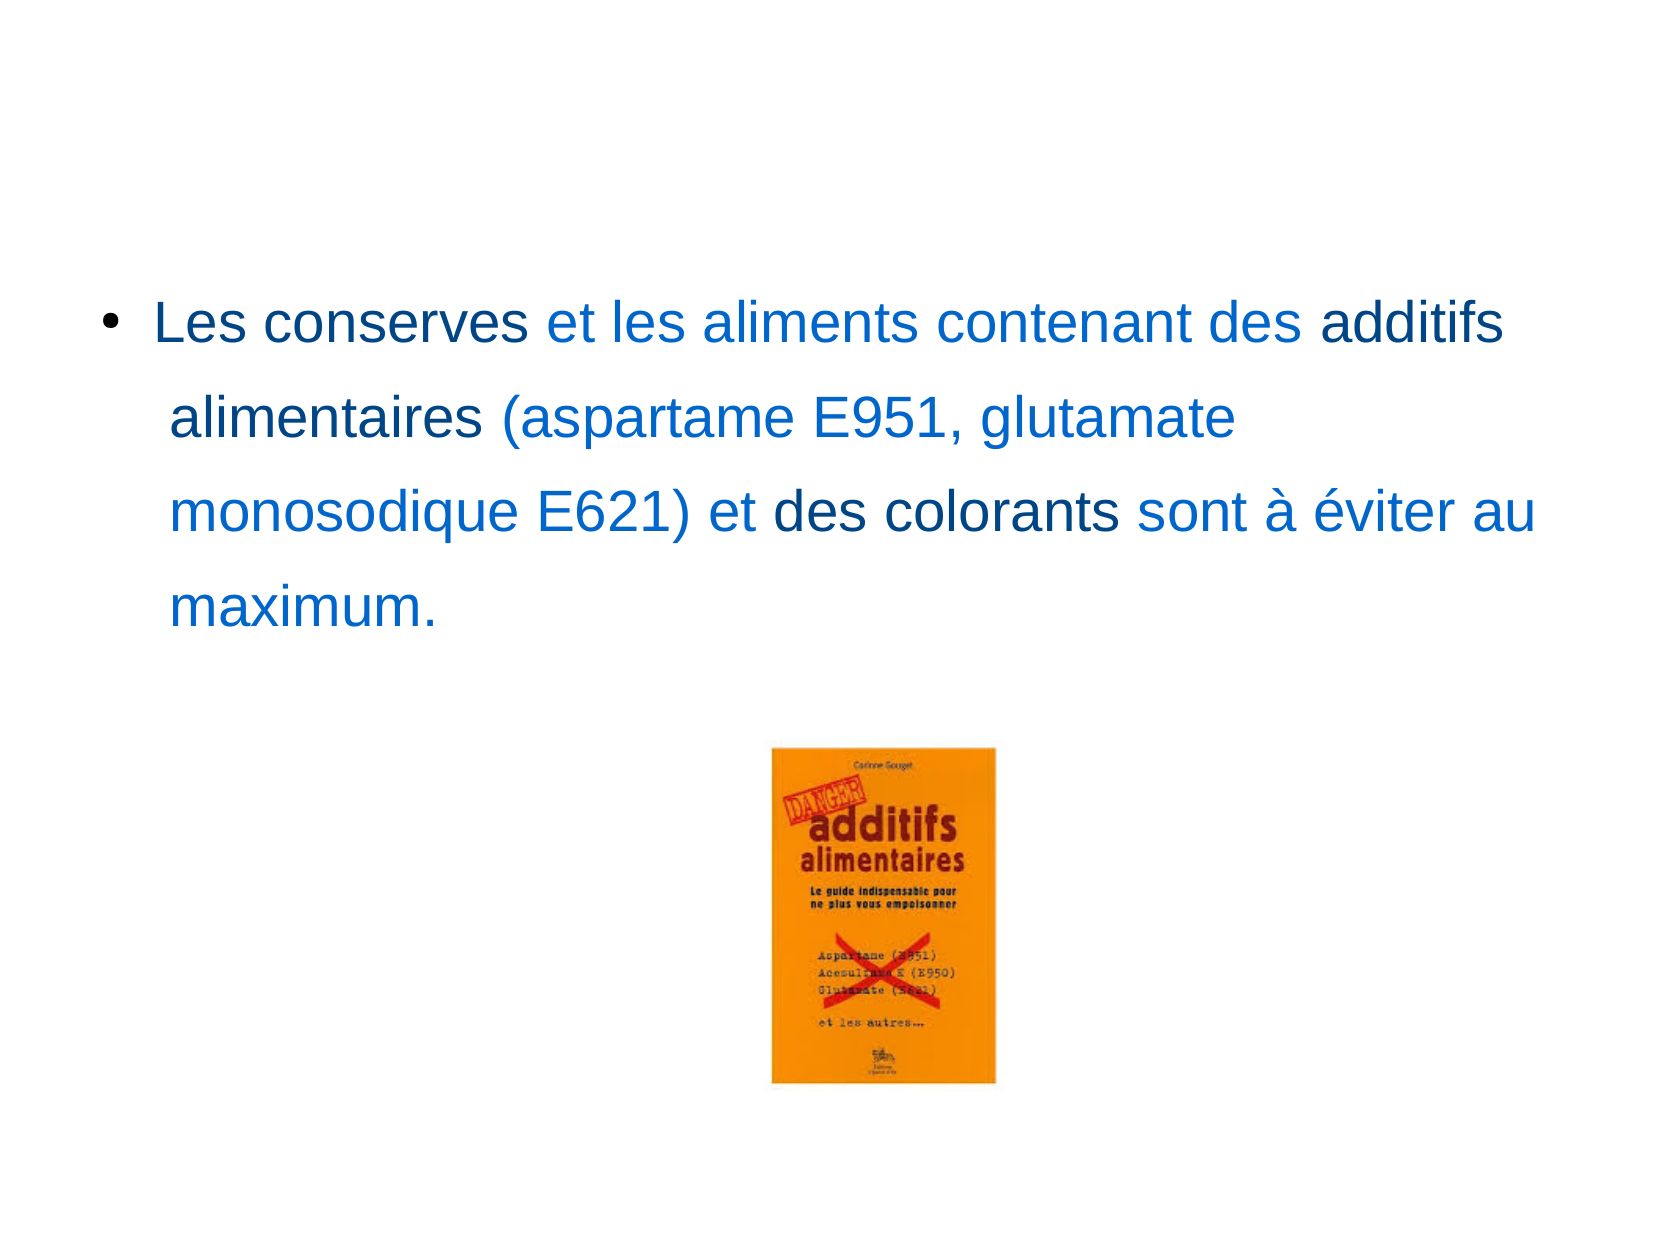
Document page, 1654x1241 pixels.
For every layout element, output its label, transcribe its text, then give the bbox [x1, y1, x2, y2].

picture [708, 740, 1061, 1093]
list Les conserves et les aliments contenant des additifs alimentaires (aspartame E951, glutamate monosodique E621) et des colorants sont à éviter au maximum. [82, 290, 1571, 739]
